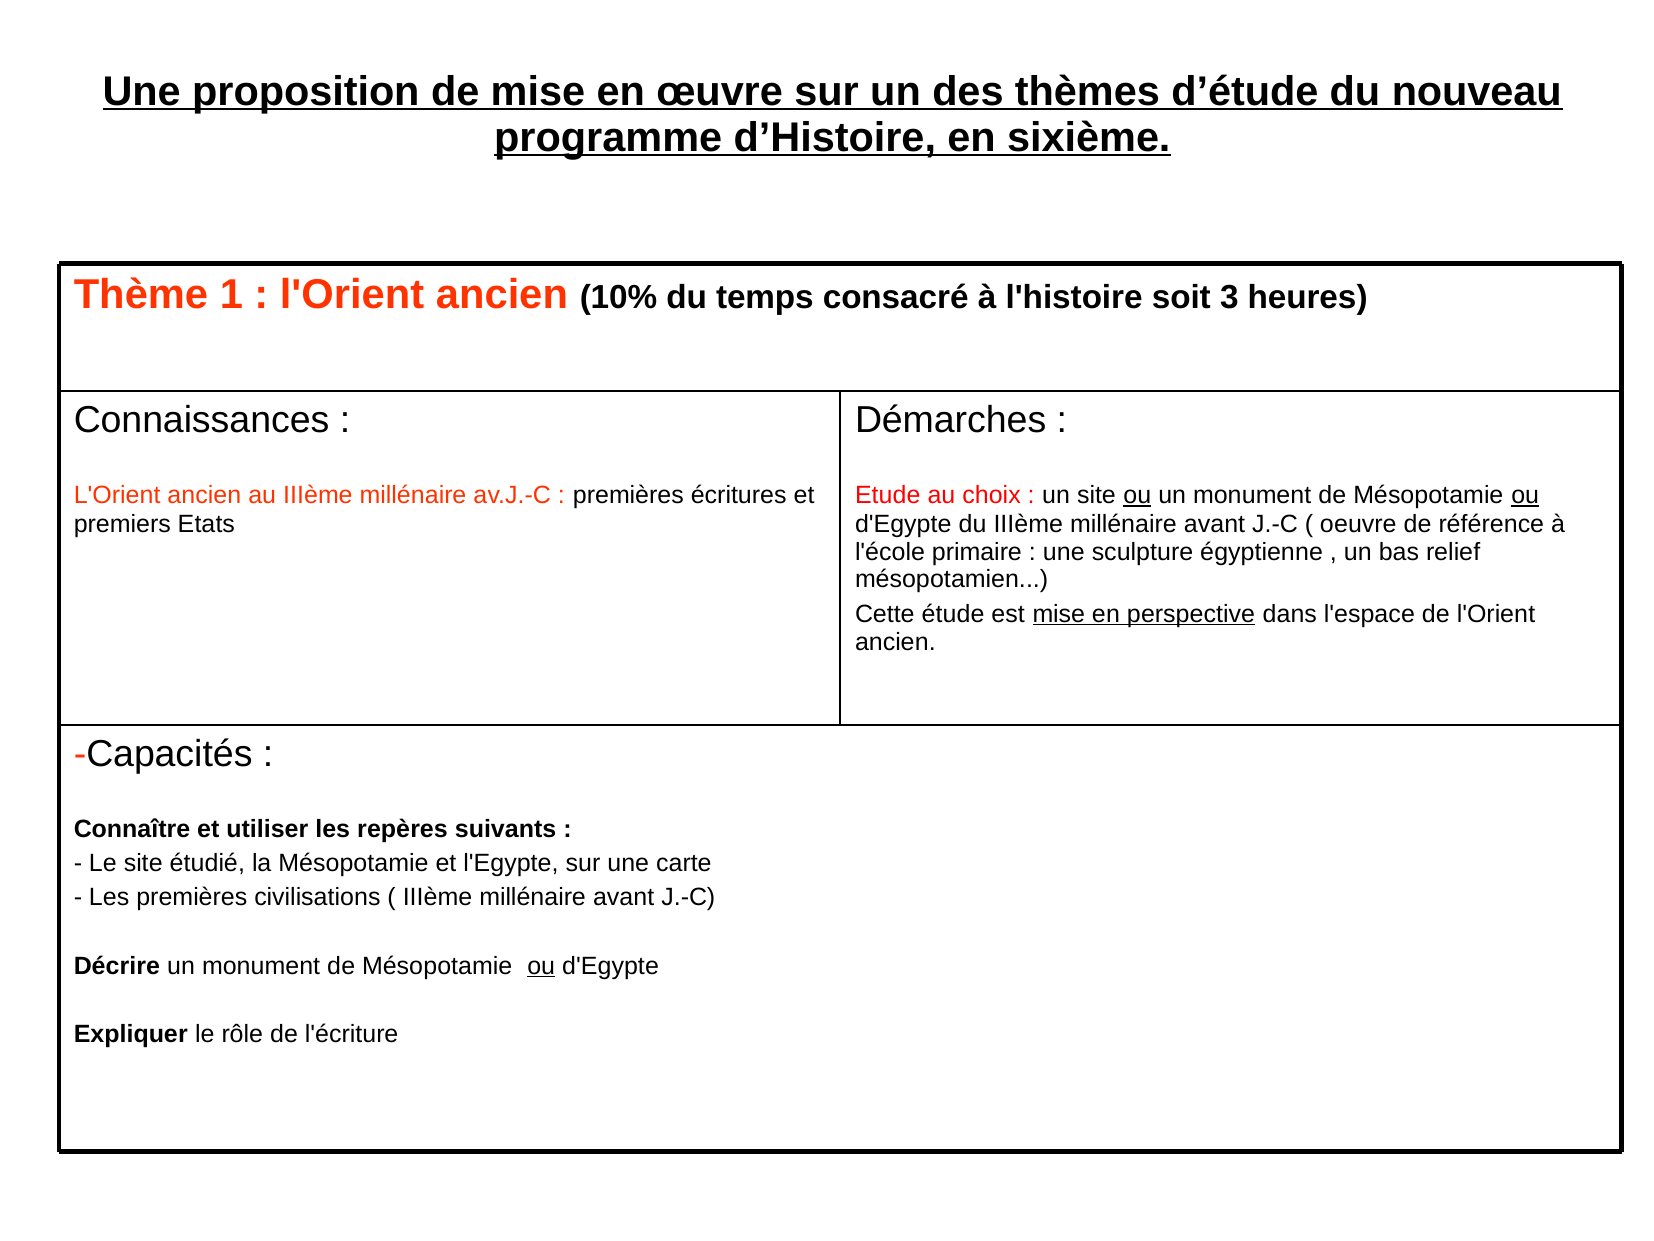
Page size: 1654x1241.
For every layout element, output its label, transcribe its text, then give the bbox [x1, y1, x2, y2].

text_box Une proposition de mise en œuvre sur un des thèmes d’étude du nouveau programme d’Histoire, en sixième. [71, 60, 1594, 169]
text_box Thème 1 : l'Orient ancien (10% du temps consacré à l'histoire soit 3 heures) [61, 266, 1619, 390]
text_box Connaissances : L'Orient ancien au IIIème millénaire av.J.-C : premières écritures et premiers Etats [61, 392, 839, 724]
text_box Capacités : Connaître et utiliser les repères suivants : Le site étudié, la Mésopotamie et l'Egypte, sur une carte Les premières civilisations ( IIIème millénaire avant J.-C) Décrire un monument de Mésopotamie ou d'Egypte Expliquer le rôle de l'écriture [61, 726, 1619, 1149]
text_box Démarches : Etude au choix : un site ou un monument de Mésopotamie ou d'Egypte du IIIème millénaire avant J.-C ( oeuvre de référence à l'école primaire : une sculpture égyptienne , un bas relief mésopotamien...) Cette étude est mise en perspective dans l'espace de l'Orient ancien. [841, 392, 1619, 724]
text_box [118, 1003, 148, 1076]
